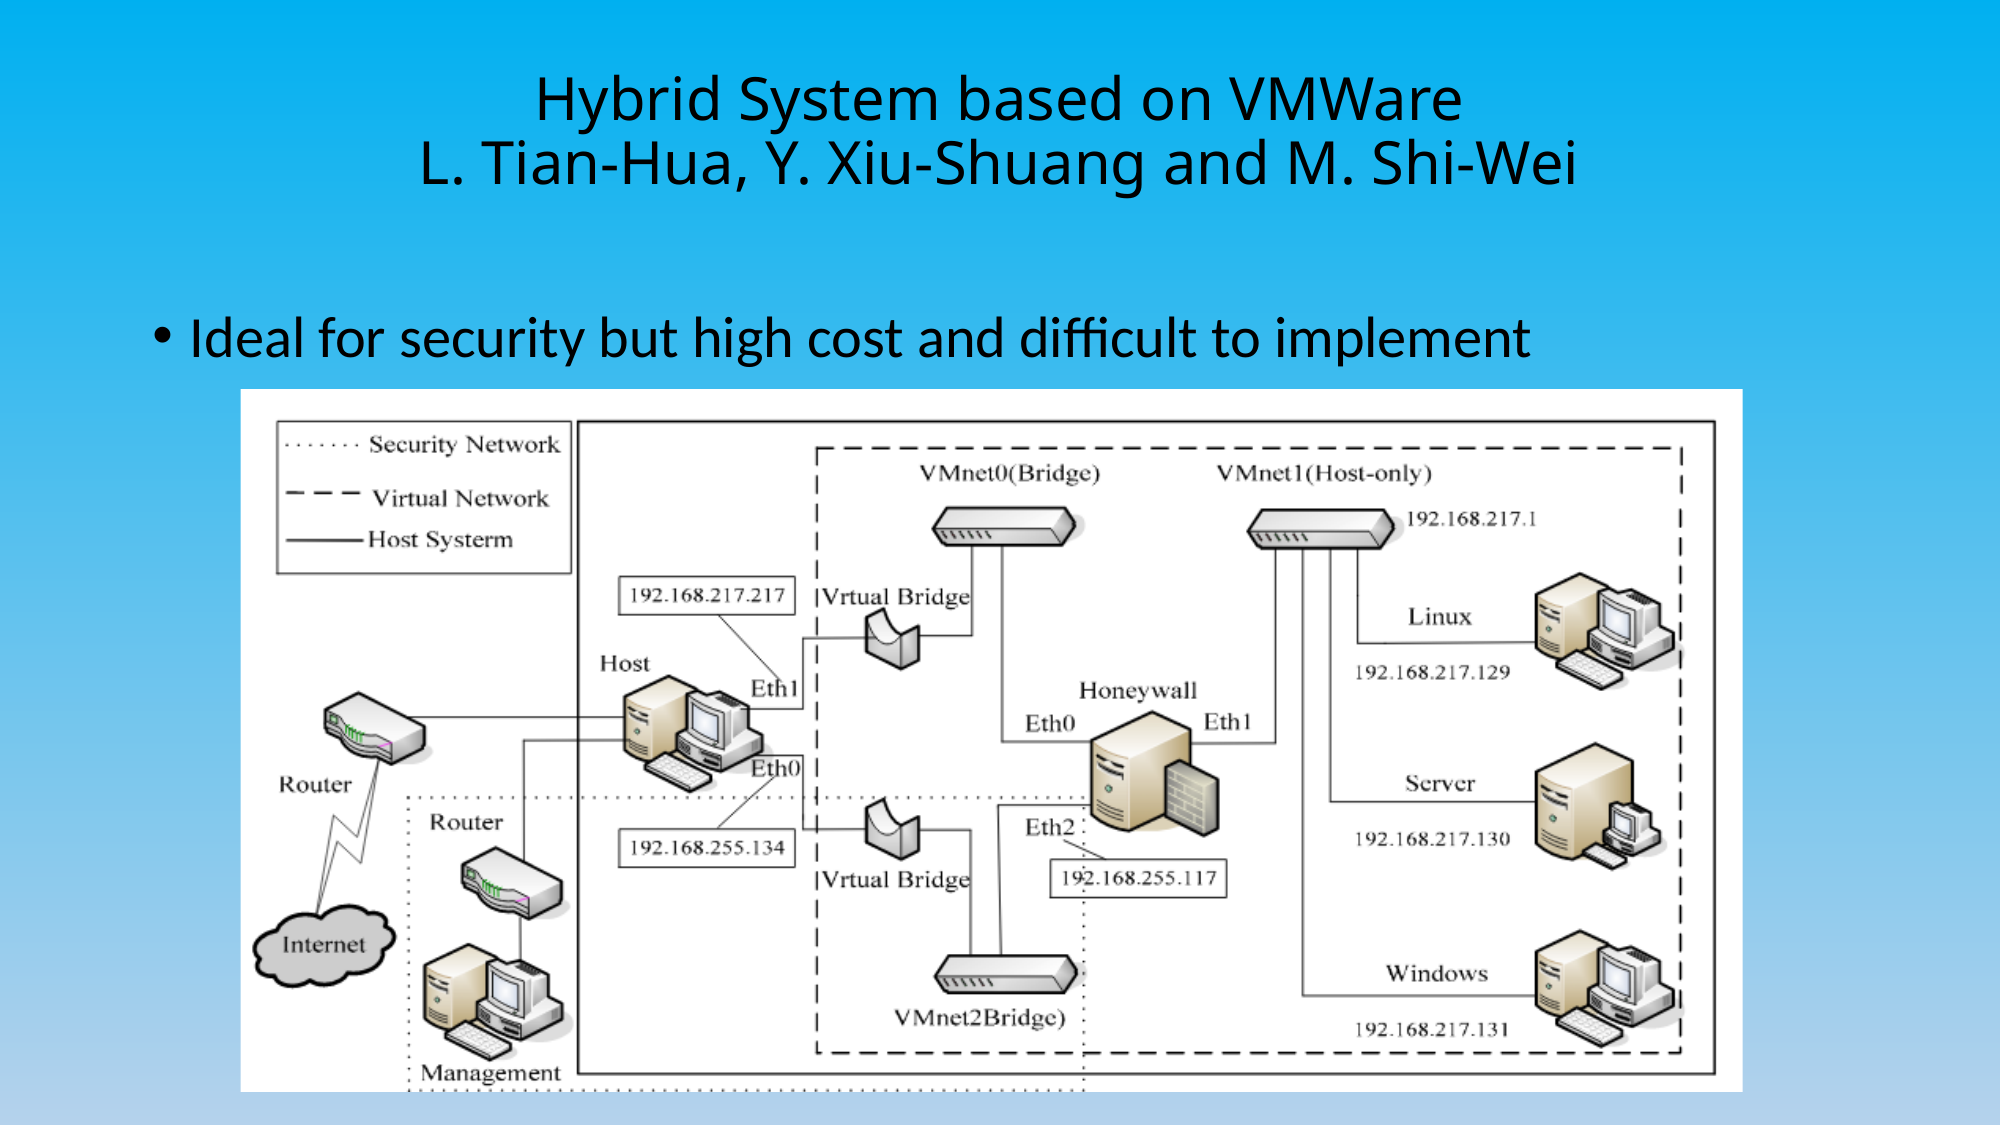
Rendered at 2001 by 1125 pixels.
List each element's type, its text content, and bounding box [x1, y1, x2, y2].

list Ideal for security but high cost and difficult to implement [137, 299, 1863, 1014]
picture [240, 389, 1743, 1092]
title Hybrid System based on VMWare L. Tian-Hua, Y. Xiu-Shuang and M. Shi-Wei [137, 59, 1863, 278]
